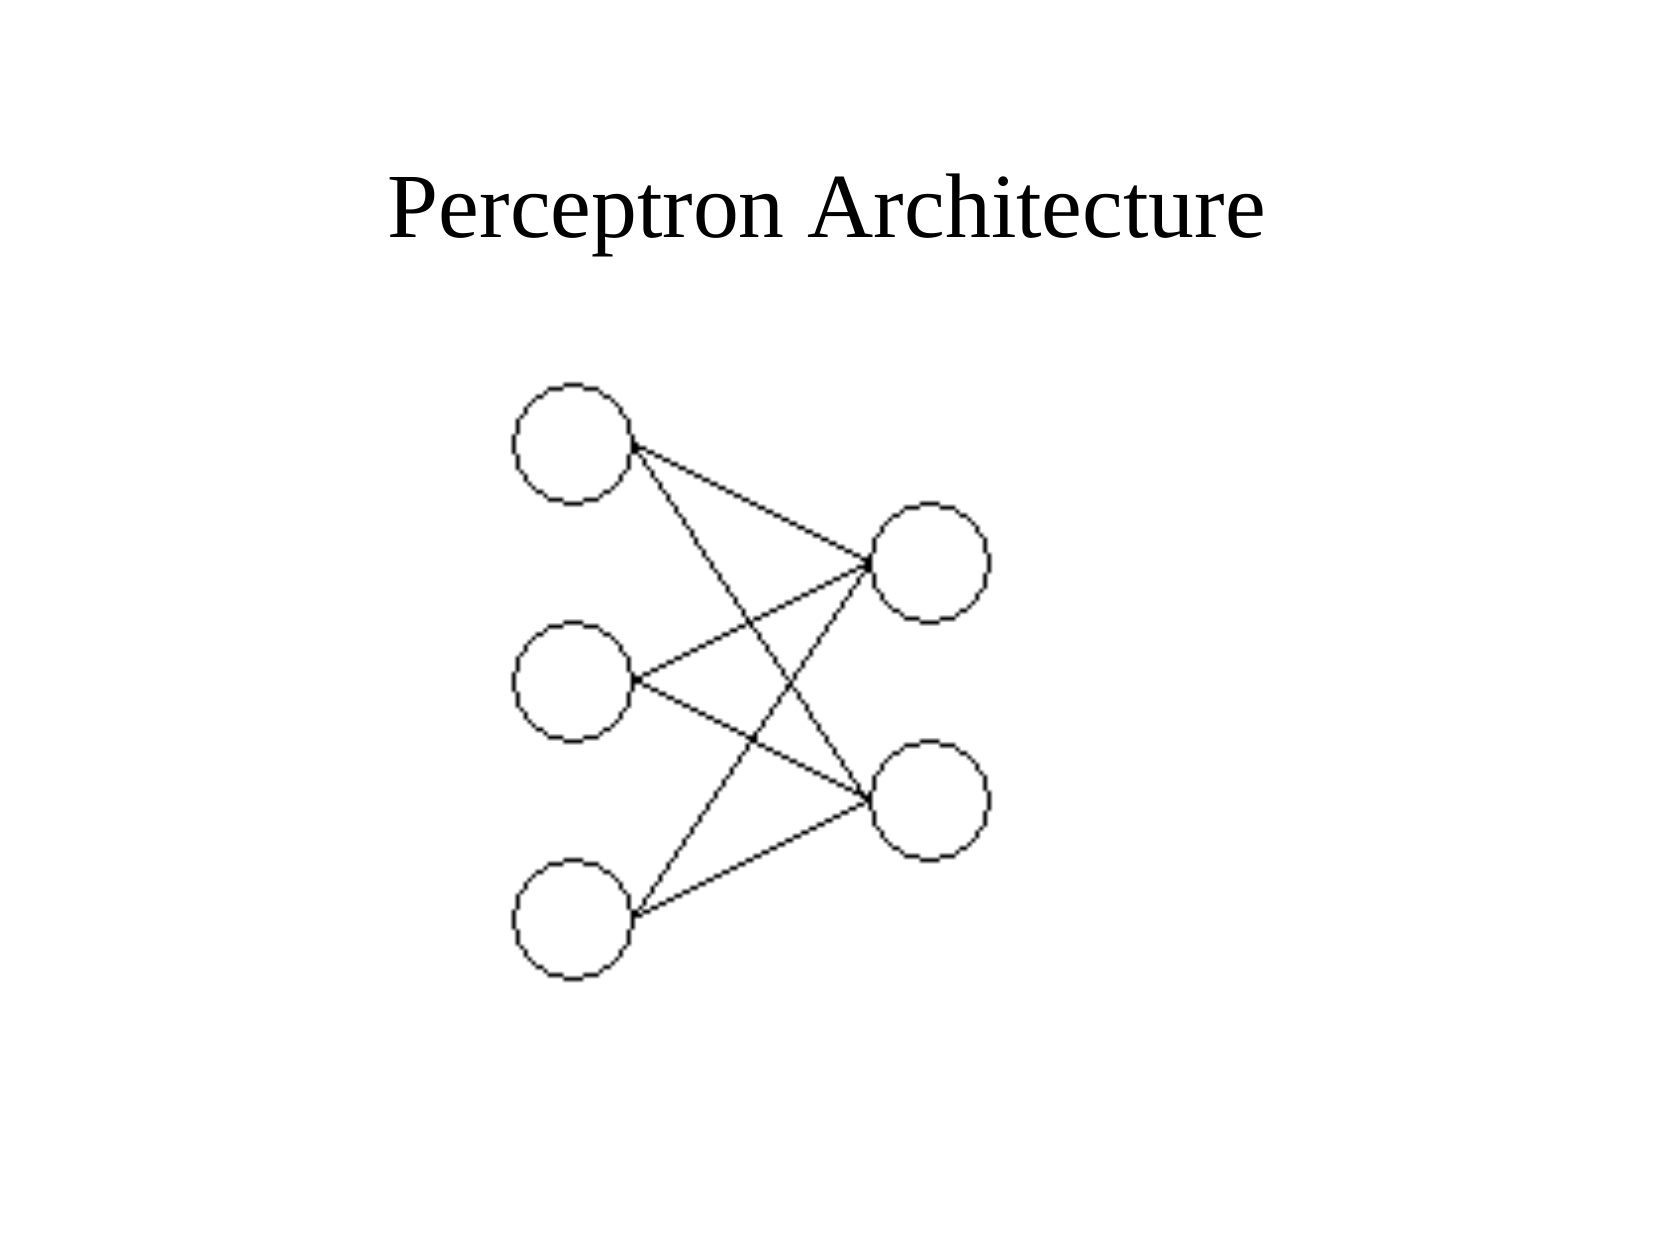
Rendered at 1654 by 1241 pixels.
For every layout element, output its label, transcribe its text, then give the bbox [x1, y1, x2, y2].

chart [450, 329, 1052, 1030]
title Perceptron Architecture [121, 102, 1534, 311]
